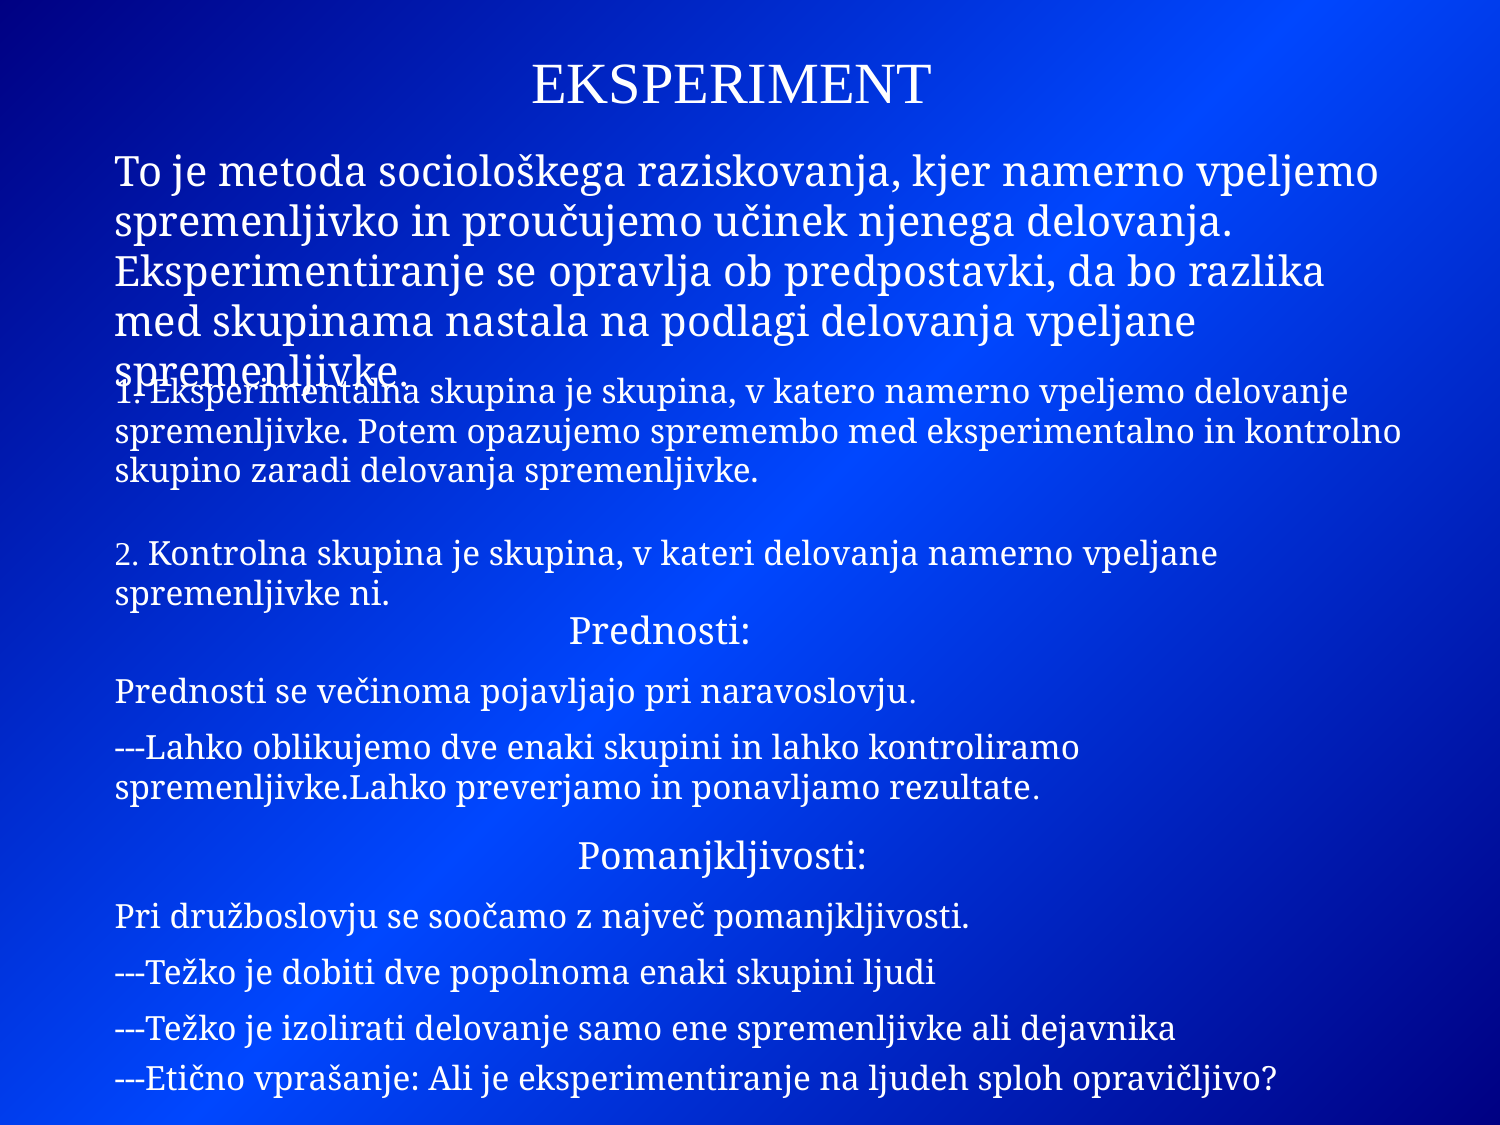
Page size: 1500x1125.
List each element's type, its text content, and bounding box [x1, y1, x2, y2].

text_box Pri družboslovju se soočamo z največ pomanjkljivosti. ---Težko je dobiti dve popolnoma enaki skupini ljudi [99, 887, 1438, 999]
text_box ---Težko je izolirati delovanje samo ene spremenljivke ali dejavnika [99, 999, 1438, 1049]
text_box 2. Kontrolna skupina je skupina, v kateri delovanja namerno vpeljane spremenljivke ni. [99, 524, 1438, 620]
text_box EKSPERIMENT [37, 37, 1450, 123]
text_box 1. Eksperimentalna skupina je skupina, v katero namerno vpeljemo delovanje spremenljivke. Potem opazujemo spremembo med eksperimentalno in kontrolno skupino zaradi delovanja spremenljivke. [99, 362, 1438, 498]
text_box ---Etično vprašanje: Ali je eksperimentiranje na ljudeh sploh opravičljivo? [99, 1049, 1438, 1105]
text_box Prednosti: [74, 599, 1413, 660]
text_box To je metoda sociološkega raziskovanja, kjer namerno vpeljemo spremenljivko in proučujemo učinek njenega delovanja. Eksperimentiranje se opravlja ob predpostavki, da bo razlika med skupinama nastala na podlagi delovanja vpeljane spremenljivke. [99, 137, 1438, 362]
text_box Prednosti se večinoma pojavljajo pri naravoslovju. ---Lahko oblikujemo dve enaki skupini in lahko kontroliramo spremenljivke.Lahko preverjamo in ponavljamo rezultate. [99, 662, 1438, 814]
text_box Pomanjkljivosti: [87, 824, 1425, 885]
